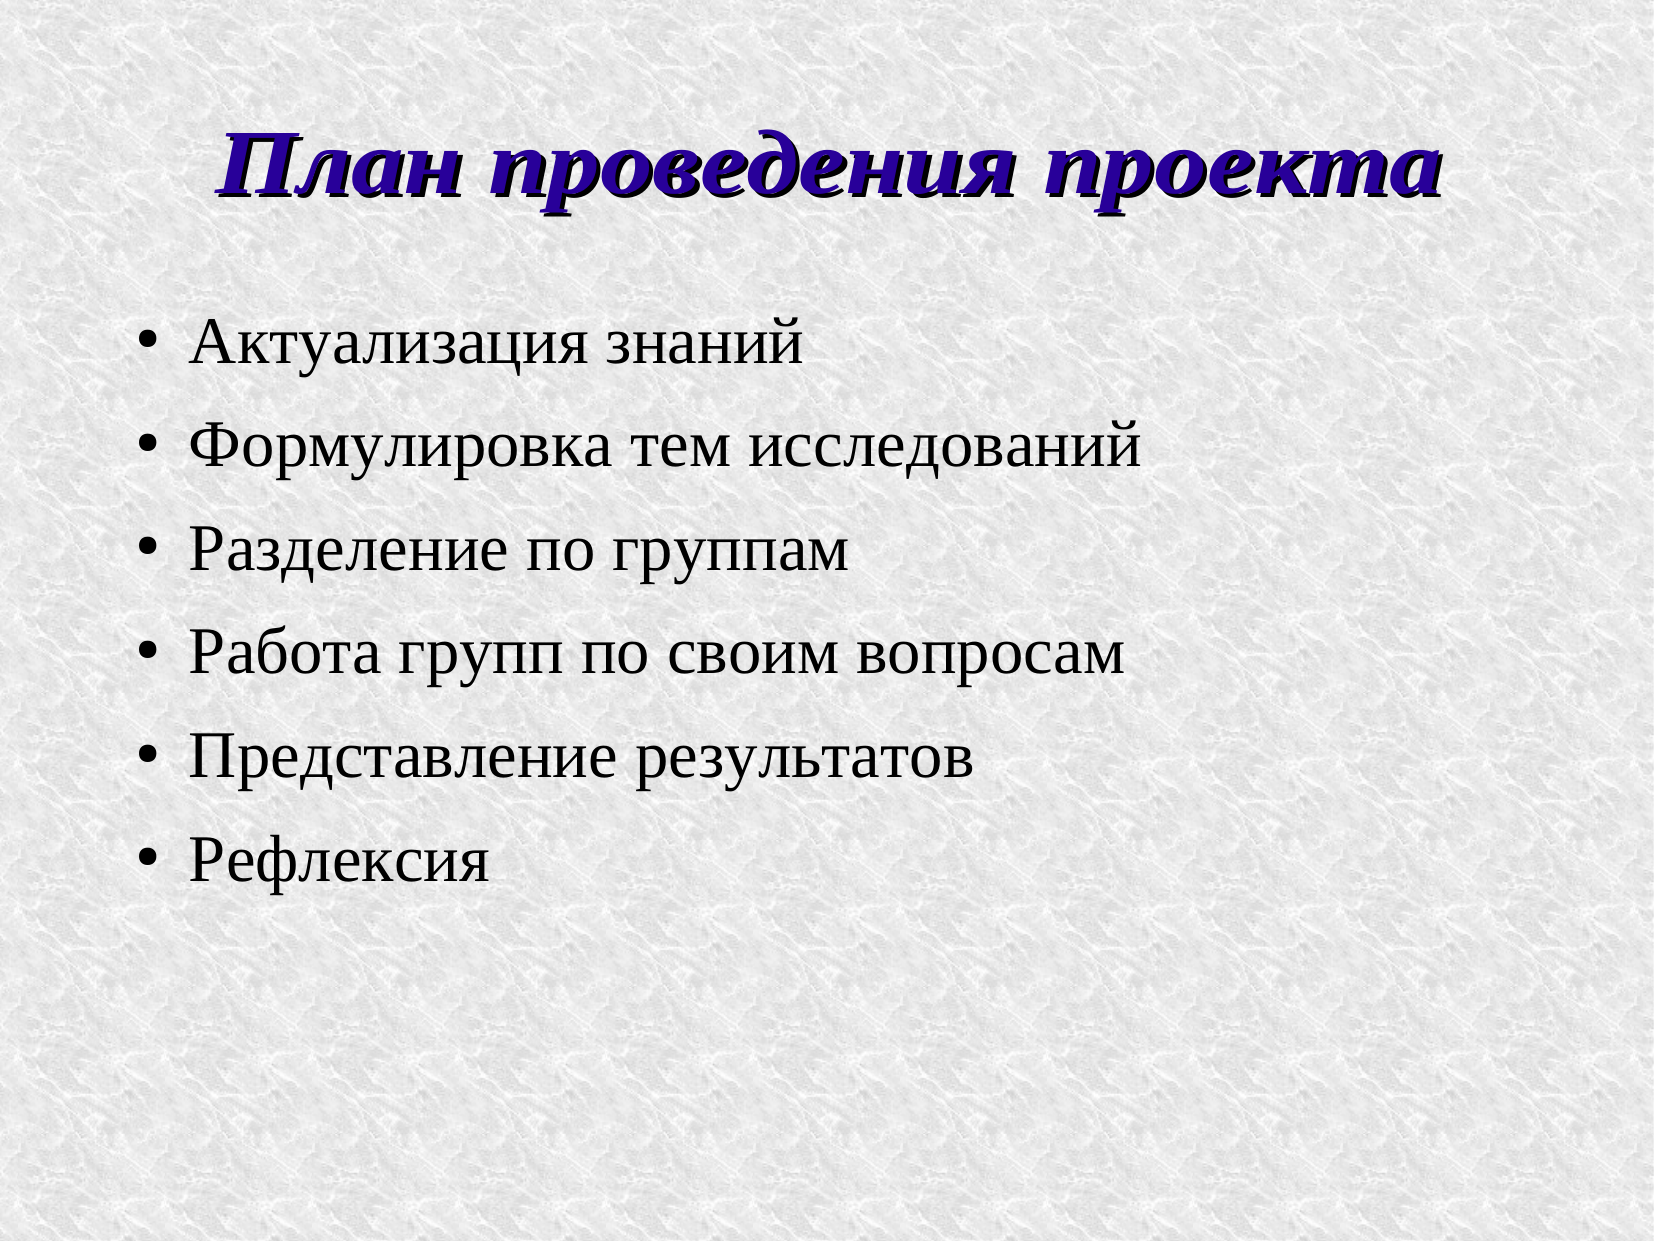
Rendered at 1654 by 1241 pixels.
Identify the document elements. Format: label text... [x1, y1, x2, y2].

title План проведения проекта [123, 58, 1536, 266]
picture [0, 0, 1654, 1241]
list Актуализация знаний Формулировка тем исследований Разделение по группам Работа групп по своим вопросам Представление результатов Рефлексия [118, 303, 1531, 1123]
